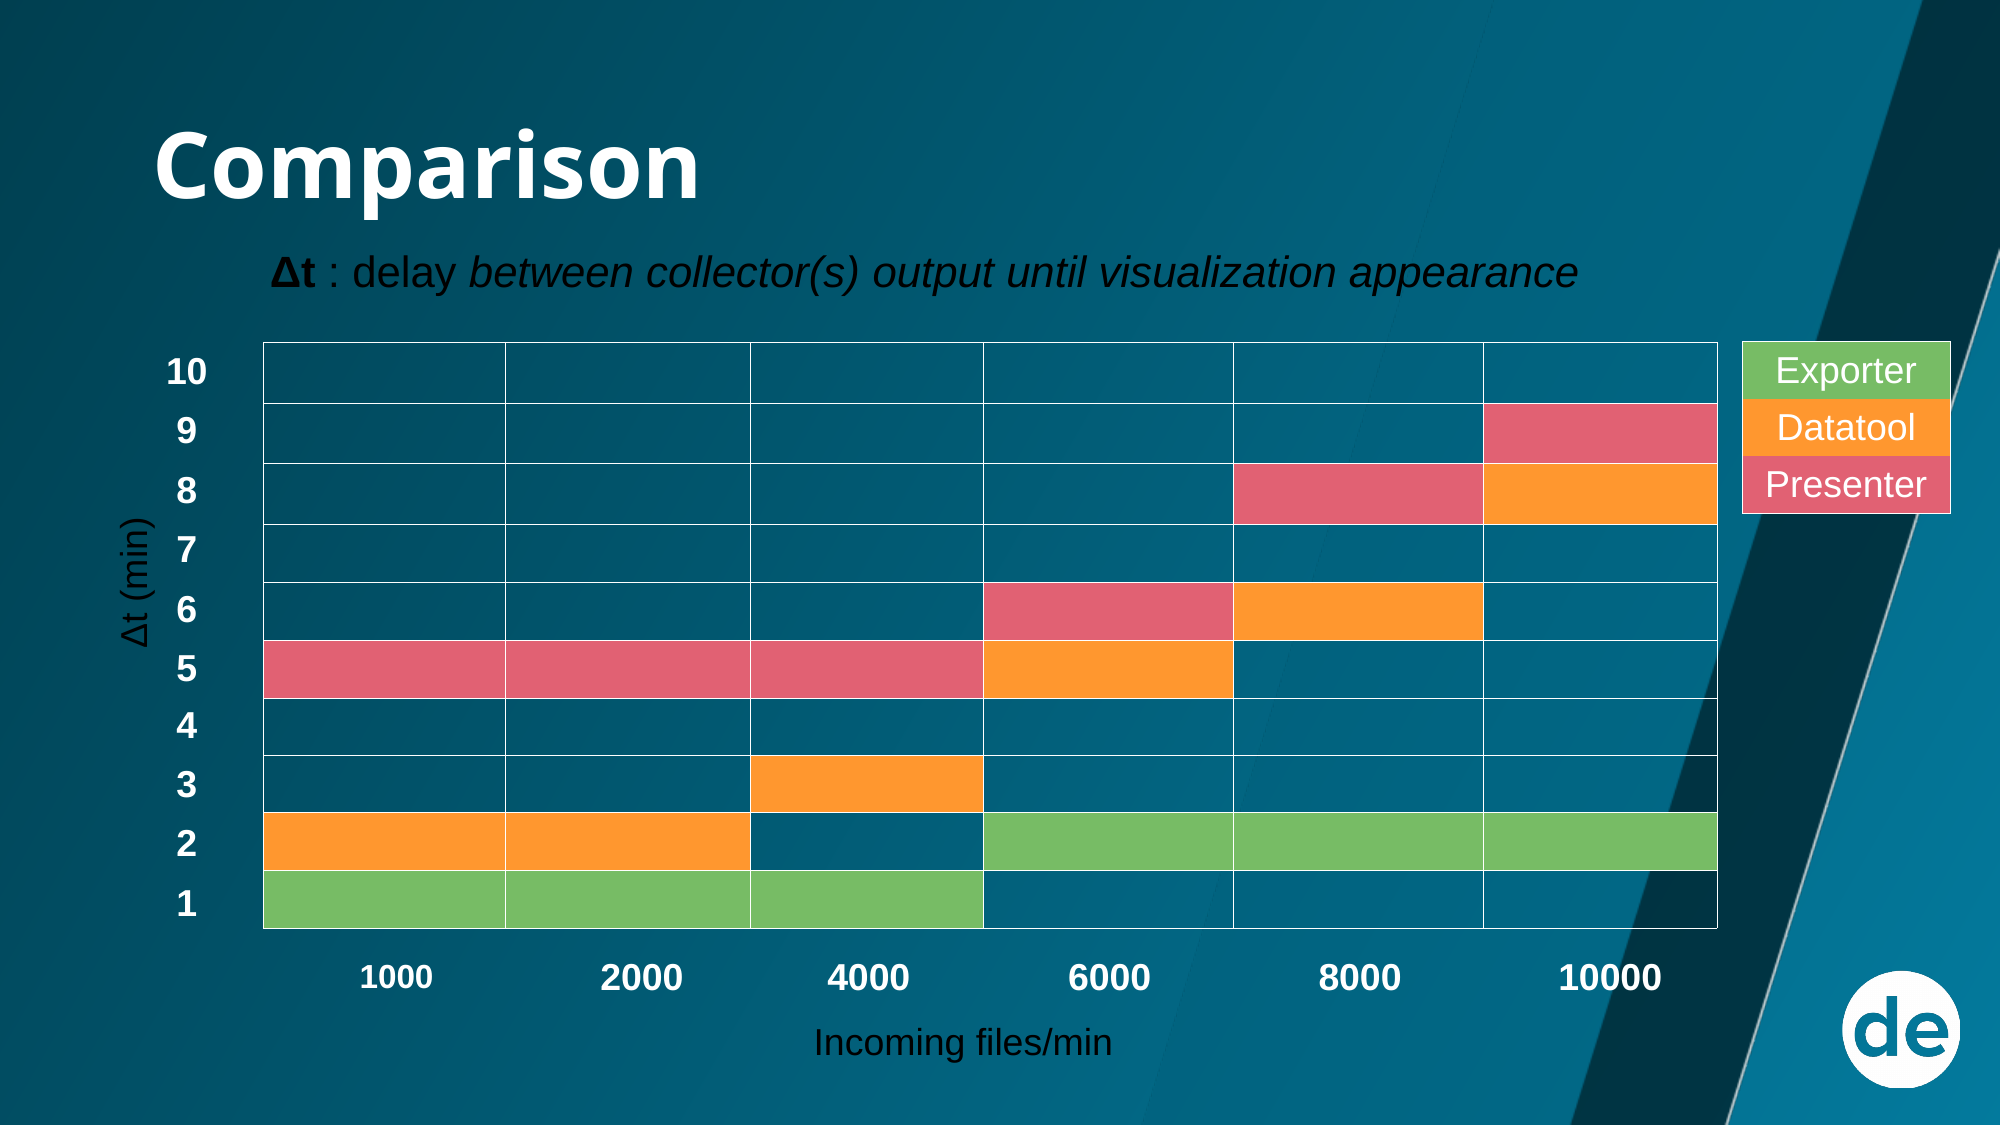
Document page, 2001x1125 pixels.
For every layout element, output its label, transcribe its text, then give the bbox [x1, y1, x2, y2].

title Comparison [137, 59, 1569, 278]
table_cell [1234, 871, 1483, 928]
table_cell [751, 525, 983, 582]
table_header [506, 353, 750, 403]
table_cell [751, 404, 983, 463]
table_cell 7 [163, 520, 258, 580]
table_cell 5 [116, 639, 258, 697]
table_cell [984, 871, 1233, 928]
table_cell [1484, 525, 1717, 582]
table_header [1484, 353, 1717, 403]
table_cell [1484, 583, 1717, 640]
table_cell [264, 871, 505, 928]
table_cell [506, 404, 750, 463]
text_box Δt (min) [105, 502, 163, 664]
text_box Incoming files/min [798, 1014, 1139, 1072]
picture [1951, 248, 2000, 410]
table_cell [984, 464, 1233, 524]
table_cell [751, 813, 983, 870]
table_cell [264, 583, 505, 640]
table_cell 2 [116, 814, 258, 874]
table_header [1234, 353, 1483, 403]
table_cell [1484, 464, 1717, 524]
table_cell 6 [163, 580, 258, 639]
table_cell 3 [116, 754, 258, 814]
table_cell [506, 464, 750, 524]
table_cell [506, 813, 750, 870]
table_cell [1234, 641, 1483, 698]
table_header 4000 [753, 949, 985, 1006]
table_cell 1 [116, 874, 258, 932]
table_cell [751, 756, 983, 812]
table_header [751, 353, 983, 403]
table_header [984, 353, 1233, 403]
table_cell [1484, 404, 1717, 463]
table_cell [264, 525, 505, 582]
table_header 1000 [262, 949, 531, 1006]
table_cell [984, 583, 1233, 640]
table_header [264, 353, 505, 403]
table_cell 9 [116, 400, 258, 460]
table_cell [264, 404, 505, 463]
table_cell [984, 756, 1233, 812]
table_cell [984, 404, 1233, 463]
table_header 10000 [1486, 949, 1735, 1006]
table_cell [1234, 699, 1483, 755]
table_cell [1484, 641, 1717, 698]
table_cell [264, 464, 505, 524]
table_cell [751, 871, 983, 928]
table_cell [264, 813, 505, 870]
table_cell [751, 699, 983, 755]
table_cell [751, 641, 983, 698]
table_cell 4 [116, 697, 258, 754]
table_cell [751, 464, 983, 524]
table_cell [1484, 813, 1717, 870]
table_cell [264, 641, 505, 698]
table_header Exporter [1743, 342, 1950, 399]
table_cell [506, 641, 750, 698]
chart [847, 466, 1057, 571]
table_cell [984, 699, 1233, 755]
table_cell [506, 871, 750, 928]
table_cell [984, 525, 1233, 582]
table_cell [1234, 404, 1483, 463]
table_cell [1234, 525, 1483, 582]
table_cell [984, 813, 1233, 870]
table_cell [1484, 756, 1717, 812]
table_cell 8 [116, 460, 258, 520]
table_cell [751, 583, 983, 640]
table_cell [1234, 464, 1483, 524]
table_cell [506, 583, 750, 640]
table_cell [1234, 756, 1483, 812]
table_cell [1484, 699, 1717, 755]
table_header 10 [116, 343, 258, 400]
table_cell Presenter [1743, 456, 1950, 513]
table_cell [1484, 871, 1717, 928]
table_cell [264, 699, 505, 755]
picture [1725, 514, 1919, 1125]
table_cell [1234, 813, 1483, 870]
table_cell [506, 699, 750, 755]
table_header 6000 [985, 949, 1234, 1006]
table_cell [1234, 583, 1483, 640]
table_header 2000 [531, 949, 753, 1006]
table_cell [506, 756, 750, 812]
table_cell [984, 641, 1233, 698]
table_cell [506, 525, 750, 582]
table_cell [264, 756, 505, 812]
table_header 8000 [1234, 949, 1486, 1006]
text_box Δt : delay between collector(s) output until visualization appearance [255, 240, 1779, 353]
table_cell Datatool [1743, 399, 1950, 456]
